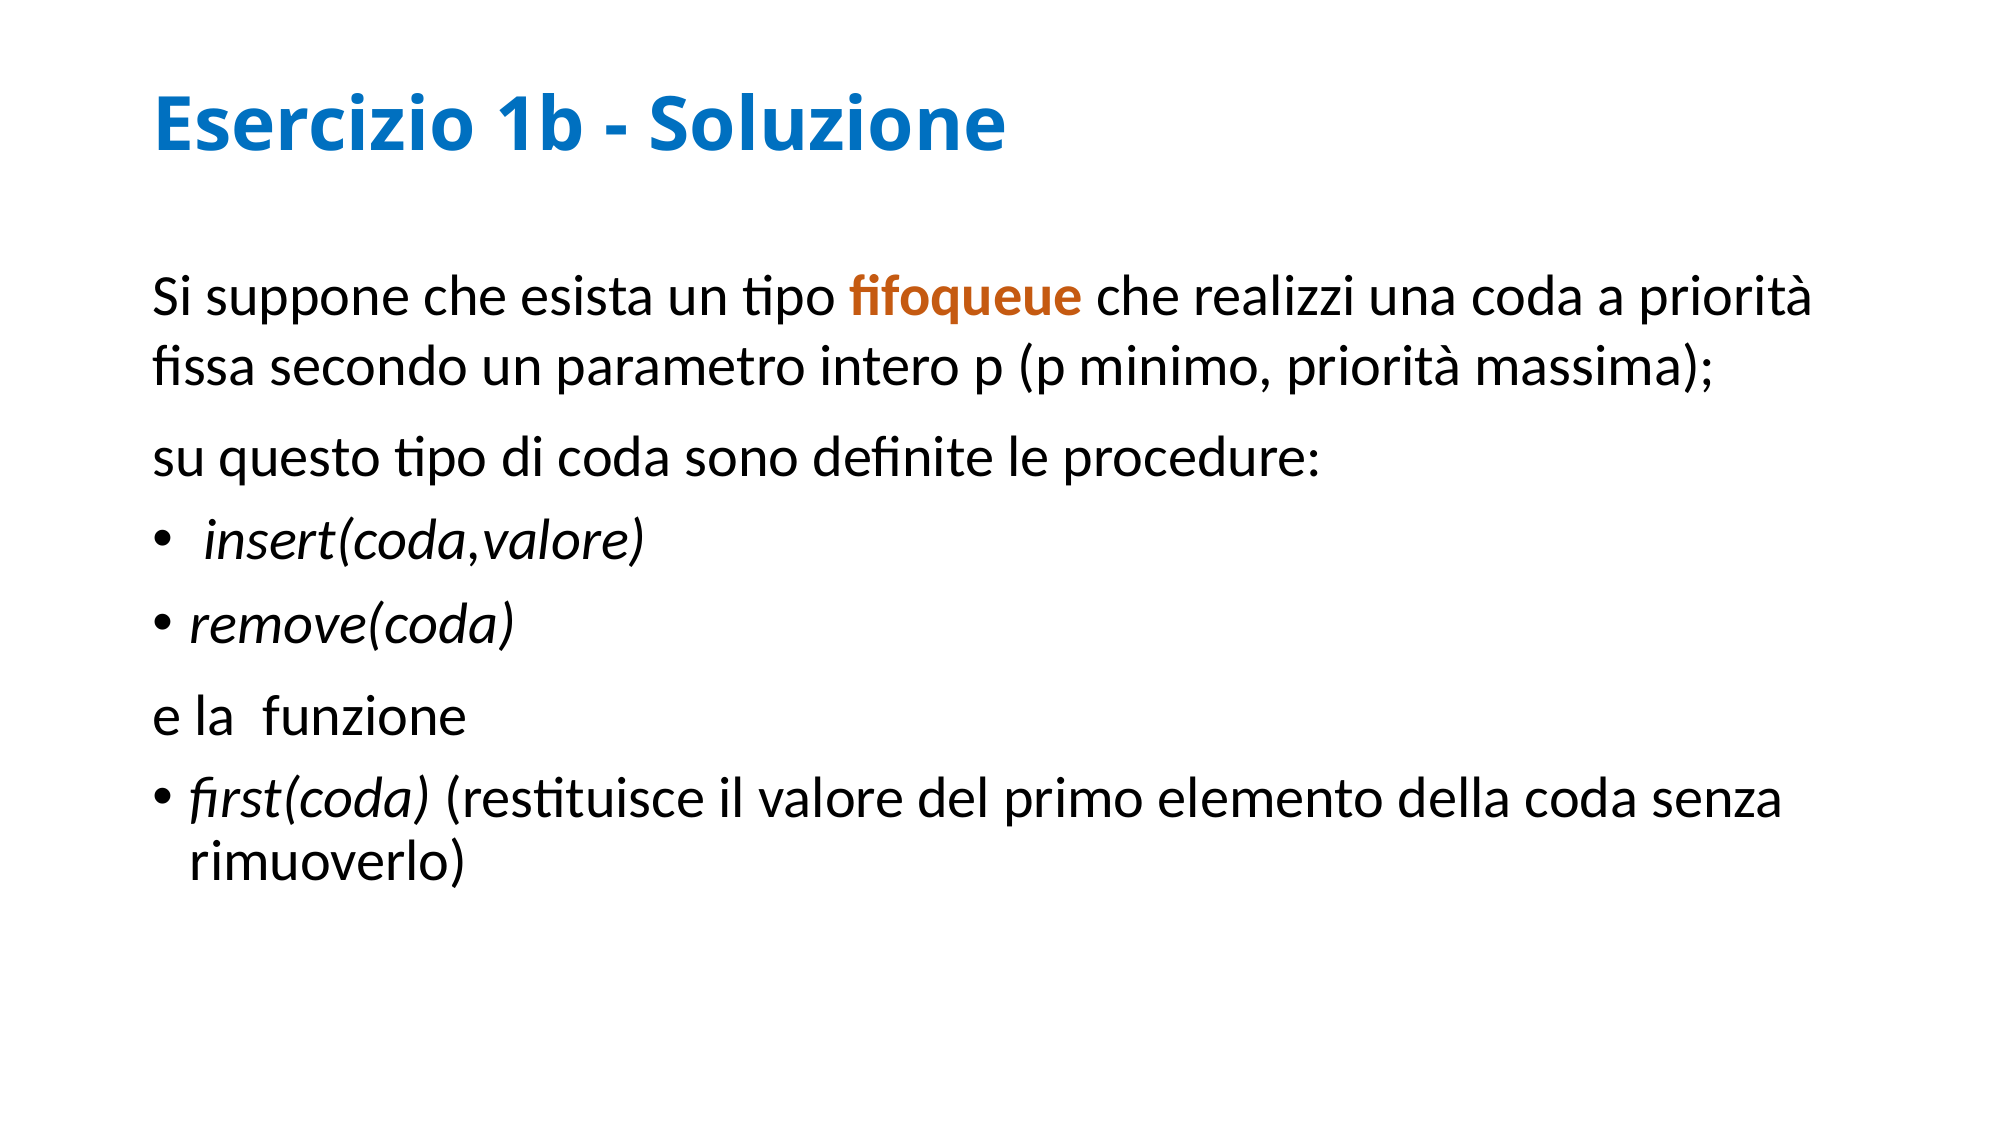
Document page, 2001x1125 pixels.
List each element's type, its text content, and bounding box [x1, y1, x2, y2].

list Si suppone che esista un tipo fifoqueue che realizzi una coda a priorità fissa secondo un parametro intero p (p minimo, priorità massima); su questo tipo di coda sono definite le procedure: insert(coda,valore) remove(coda) e la funzione first(coda) (restituisce il valore del primo elemento della coda senza rimuoverlo) [137, 249, 1863, 1014]
title Esercizio 1b - Soluzione [137, 59, 1863, 193]
